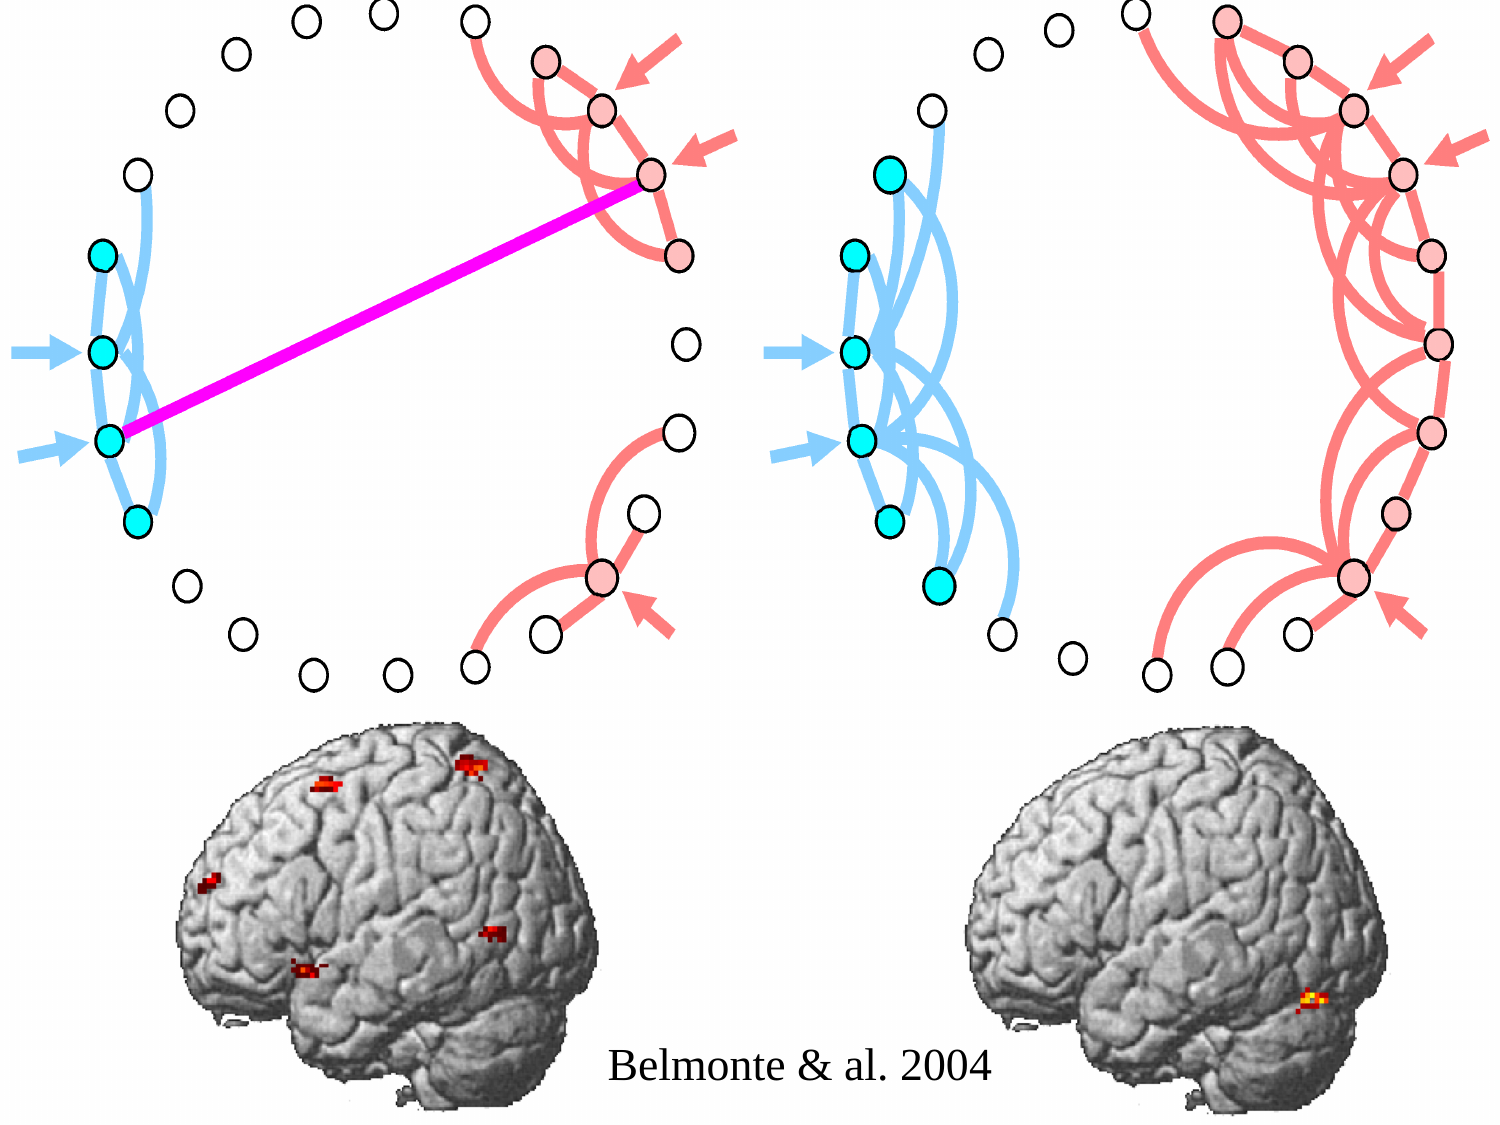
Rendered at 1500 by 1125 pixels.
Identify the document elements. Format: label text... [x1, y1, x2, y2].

picture [0, 0, 1500, 1125]
title Belmonte & al. 2004 [460, 995, 1140, 1125]
